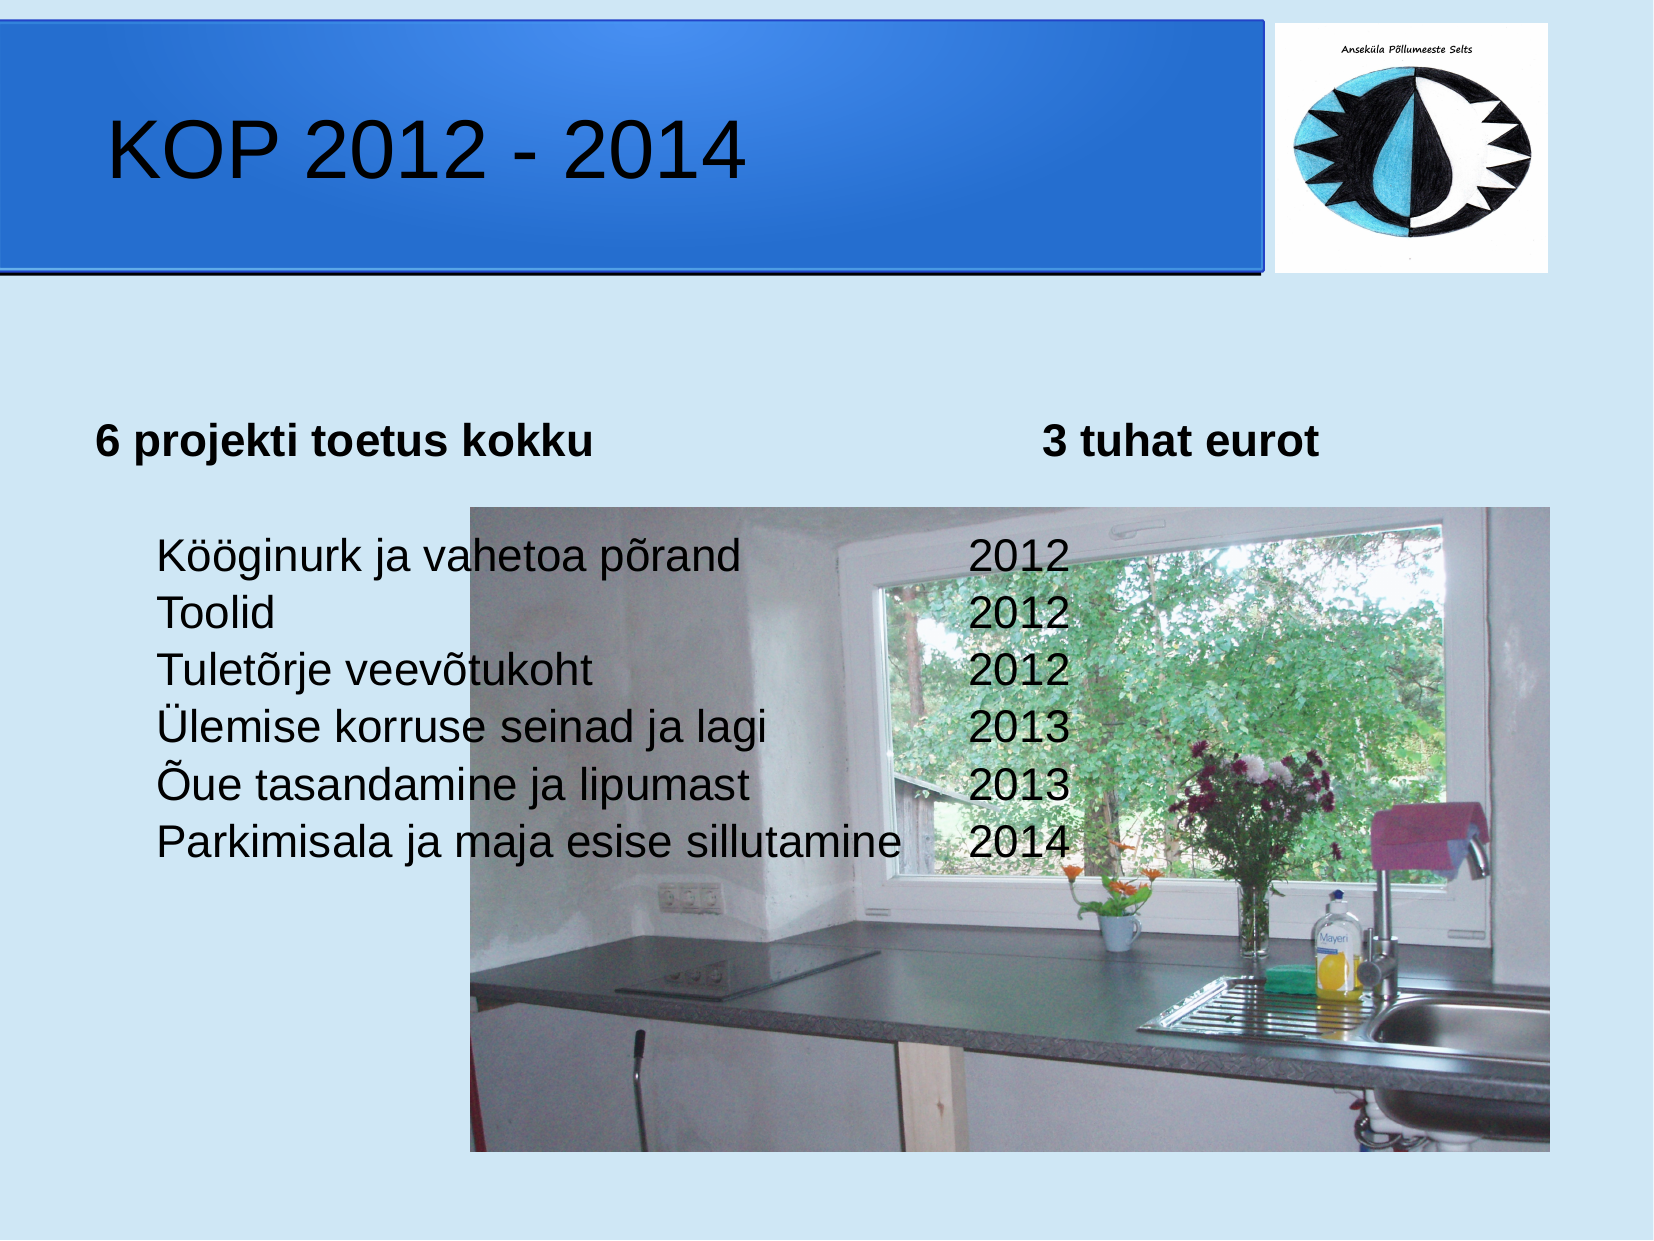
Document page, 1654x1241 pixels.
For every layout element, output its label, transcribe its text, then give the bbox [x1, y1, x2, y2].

title KOP 2012 - 2014 [82, 47, 1235, 252]
picture [1275, 23, 1548, 273]
list 6 projekti toetus kokku 3 tuhat eurot Kööginurk ja vahetoa põrand 2012 Toolid 2012 Tuletõrje veevõtukoht 2012 Ülemise korruse seinad ja lagi 2013 Õue tasandamine ja lipumast 2013 Parkimisala ja maja esise sillutamine 2014 [82, 301, 1571, 1021]
picture [470, 1021, 1550, 1152]
